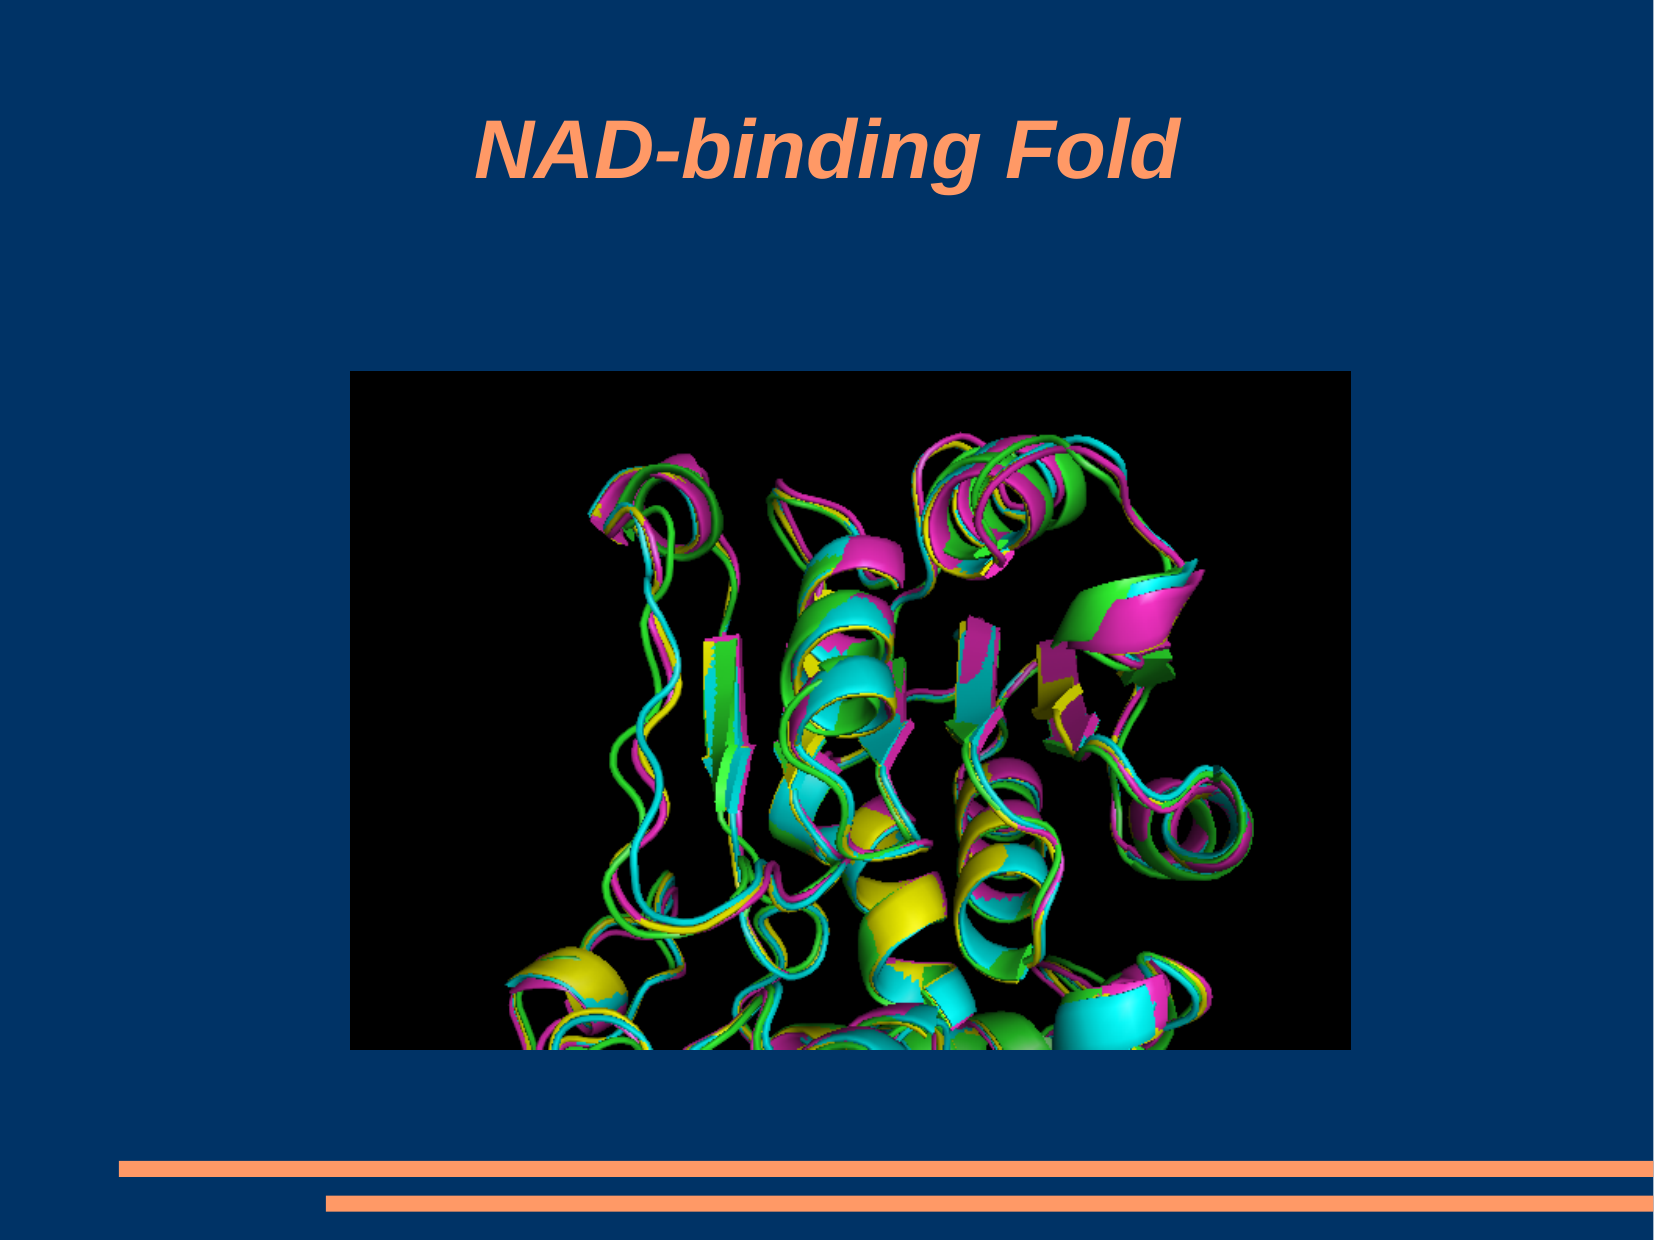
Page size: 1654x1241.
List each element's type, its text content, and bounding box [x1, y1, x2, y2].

title NAD-binding Fold [121, 46, 1534, 254]
picture [350, 371, 1351, 1051]
